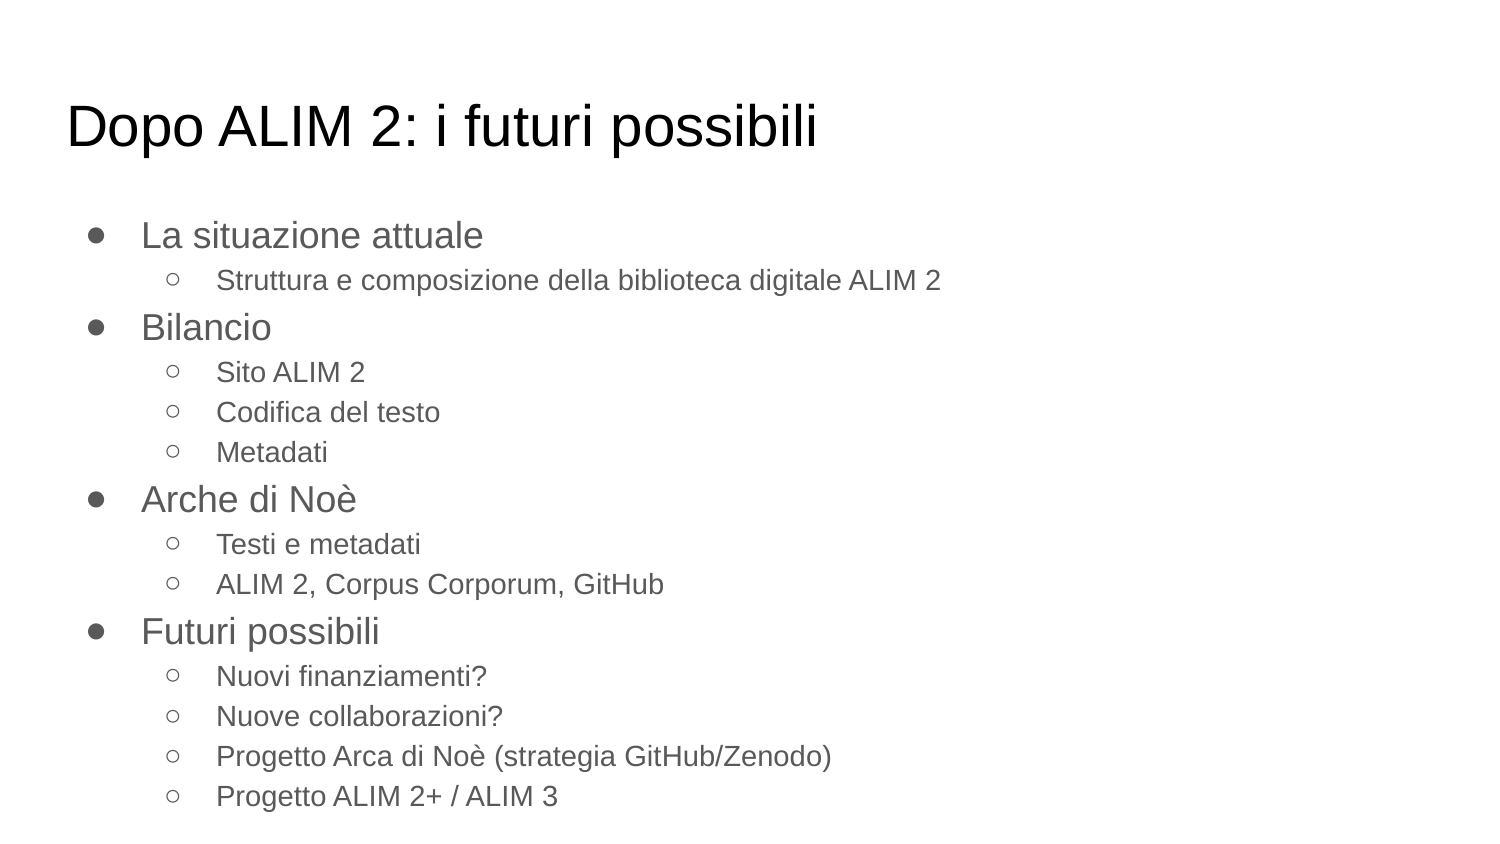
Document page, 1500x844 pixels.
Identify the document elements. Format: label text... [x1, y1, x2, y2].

list La situazione attuale Struttura e composizione della biblioteca digitale ALIM 2 Bilancio Sito ALIM 2 Codifica del testo Metadati Arche di Noè Testi e metadati ALIM 2, Corpus Corporum, GitHub Futuri possibili Nuovi finanziamenti? Nuove collaborazioni? Progetto Arca di Noè (strategia GitHub/Zenodo) Progetto ALIM 2+ / ALIM 3 [51, 189, 1449, 807]
title Dopo ALIM 2: i futuri possibili [51, 72, 1449, 167]
